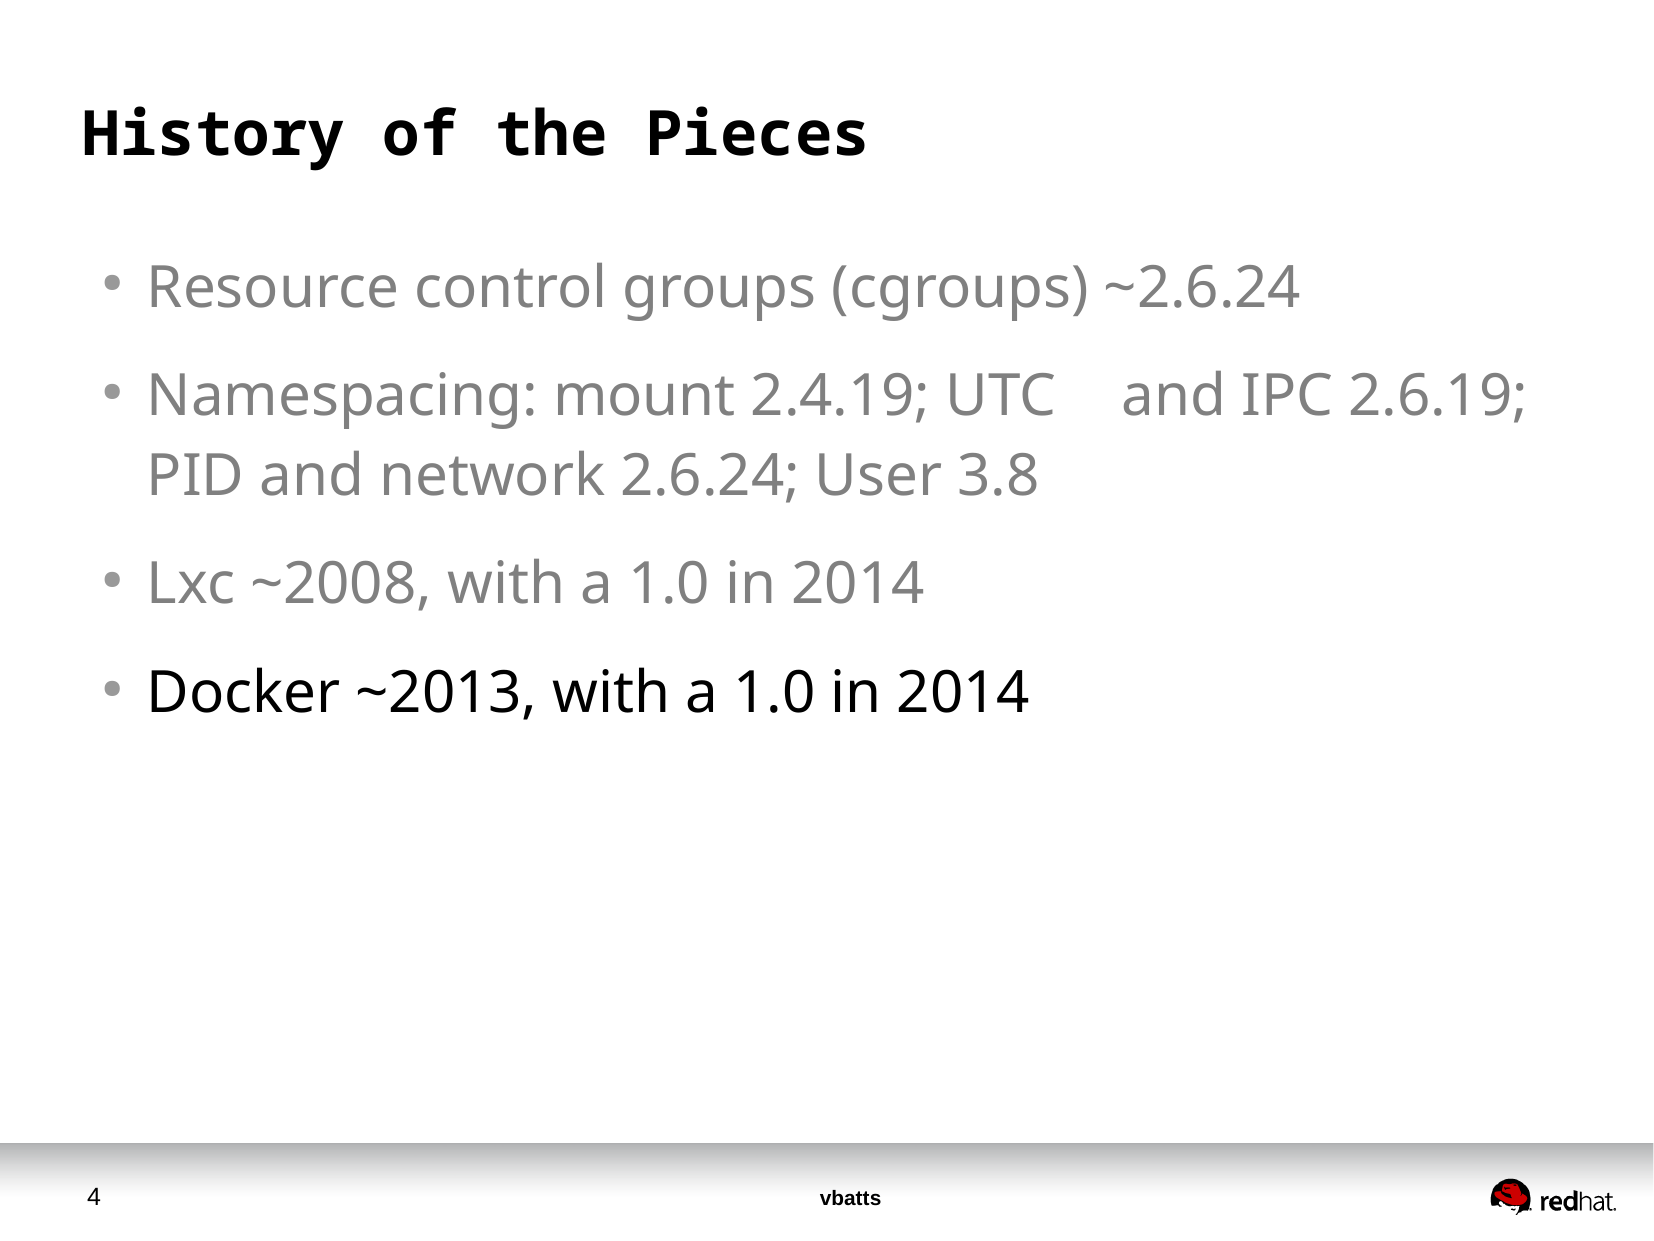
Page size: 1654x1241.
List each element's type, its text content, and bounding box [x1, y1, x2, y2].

picture [0, 1143, 1654, 1241]
title History of the Pieces [82, 37, 1571, 226]
list Resource control groups (cgroups) ~2.6.24 Namespacing: mount 2.4.19; UTC and IPC 2.6.19; PID and network 2.6.24; User 3.8 Lxc ~2008, with a 1.0 in 2014 Docker ~2013, with a 1.0 in 2014 [86, 244, 1576, 1039]
